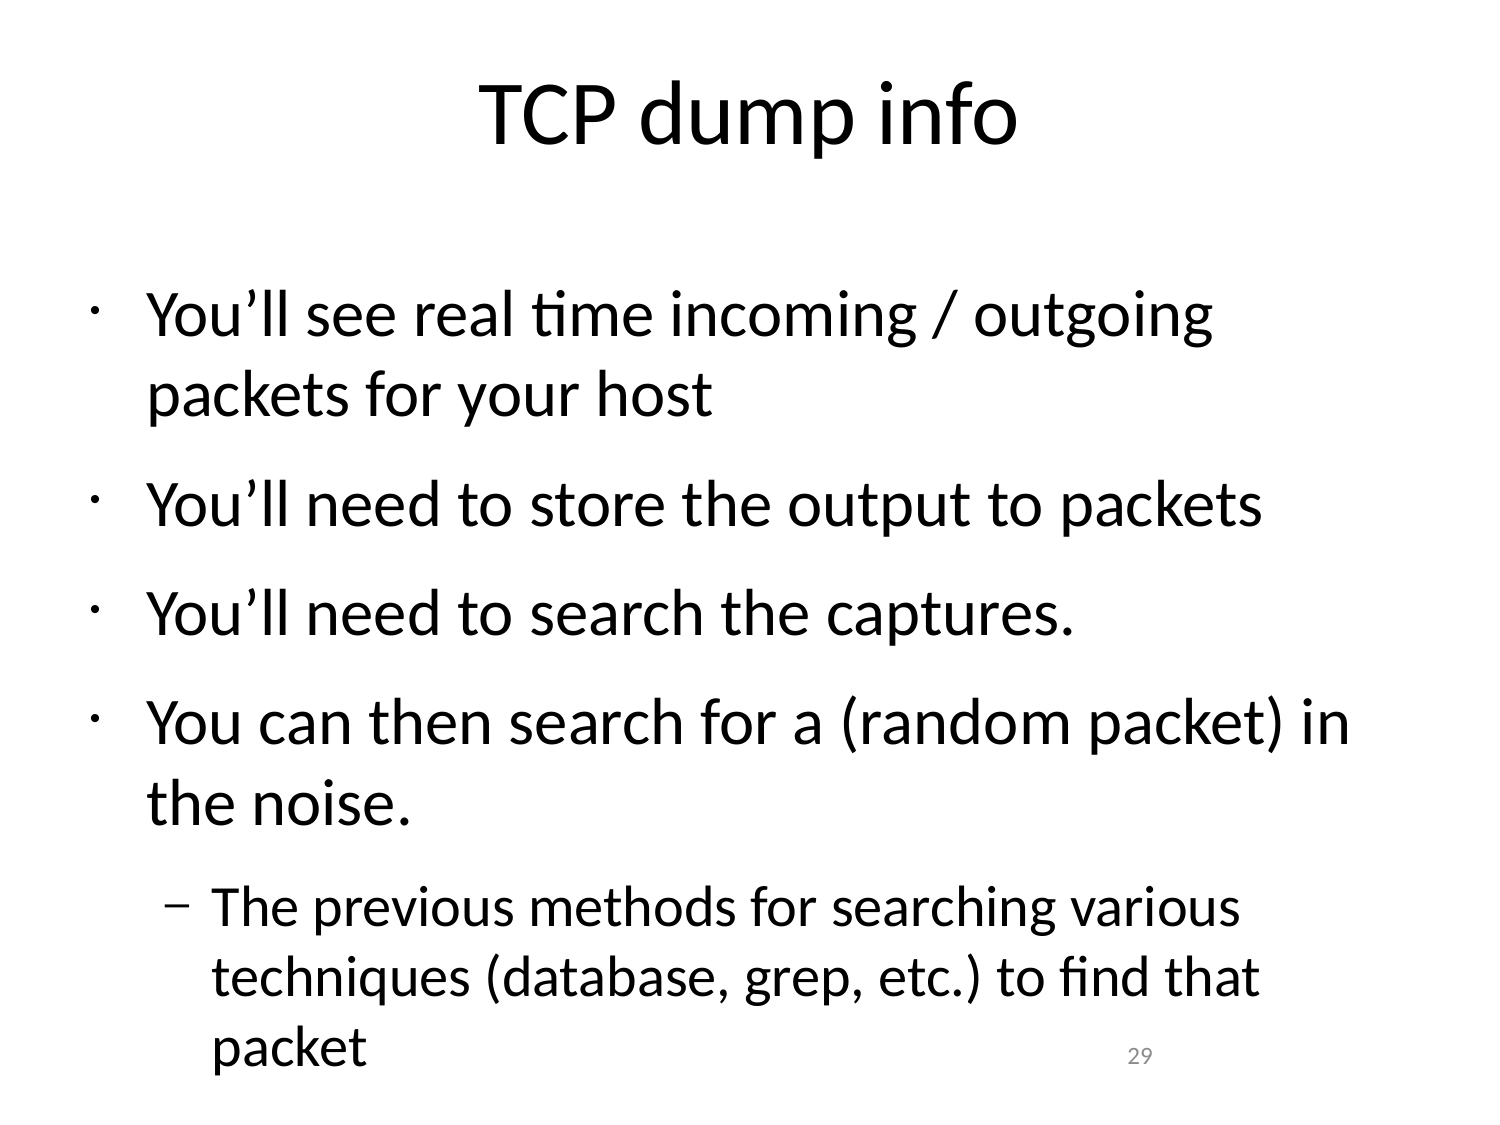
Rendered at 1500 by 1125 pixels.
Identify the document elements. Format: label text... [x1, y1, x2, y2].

text_box <number> [1112, 1024, 1463, 1085]
list You’ll see real time incoming / outgoing packets for your host You’ll need to store the output to packets You’ll need to search the captures. You can then search for a (random packet) in the noise. The previous methods for searching various techniques (database, grep, etc.) to find that packet [75, 262, 1425, 1005]
title TCP dump info [75, 45, 1425, 233]
